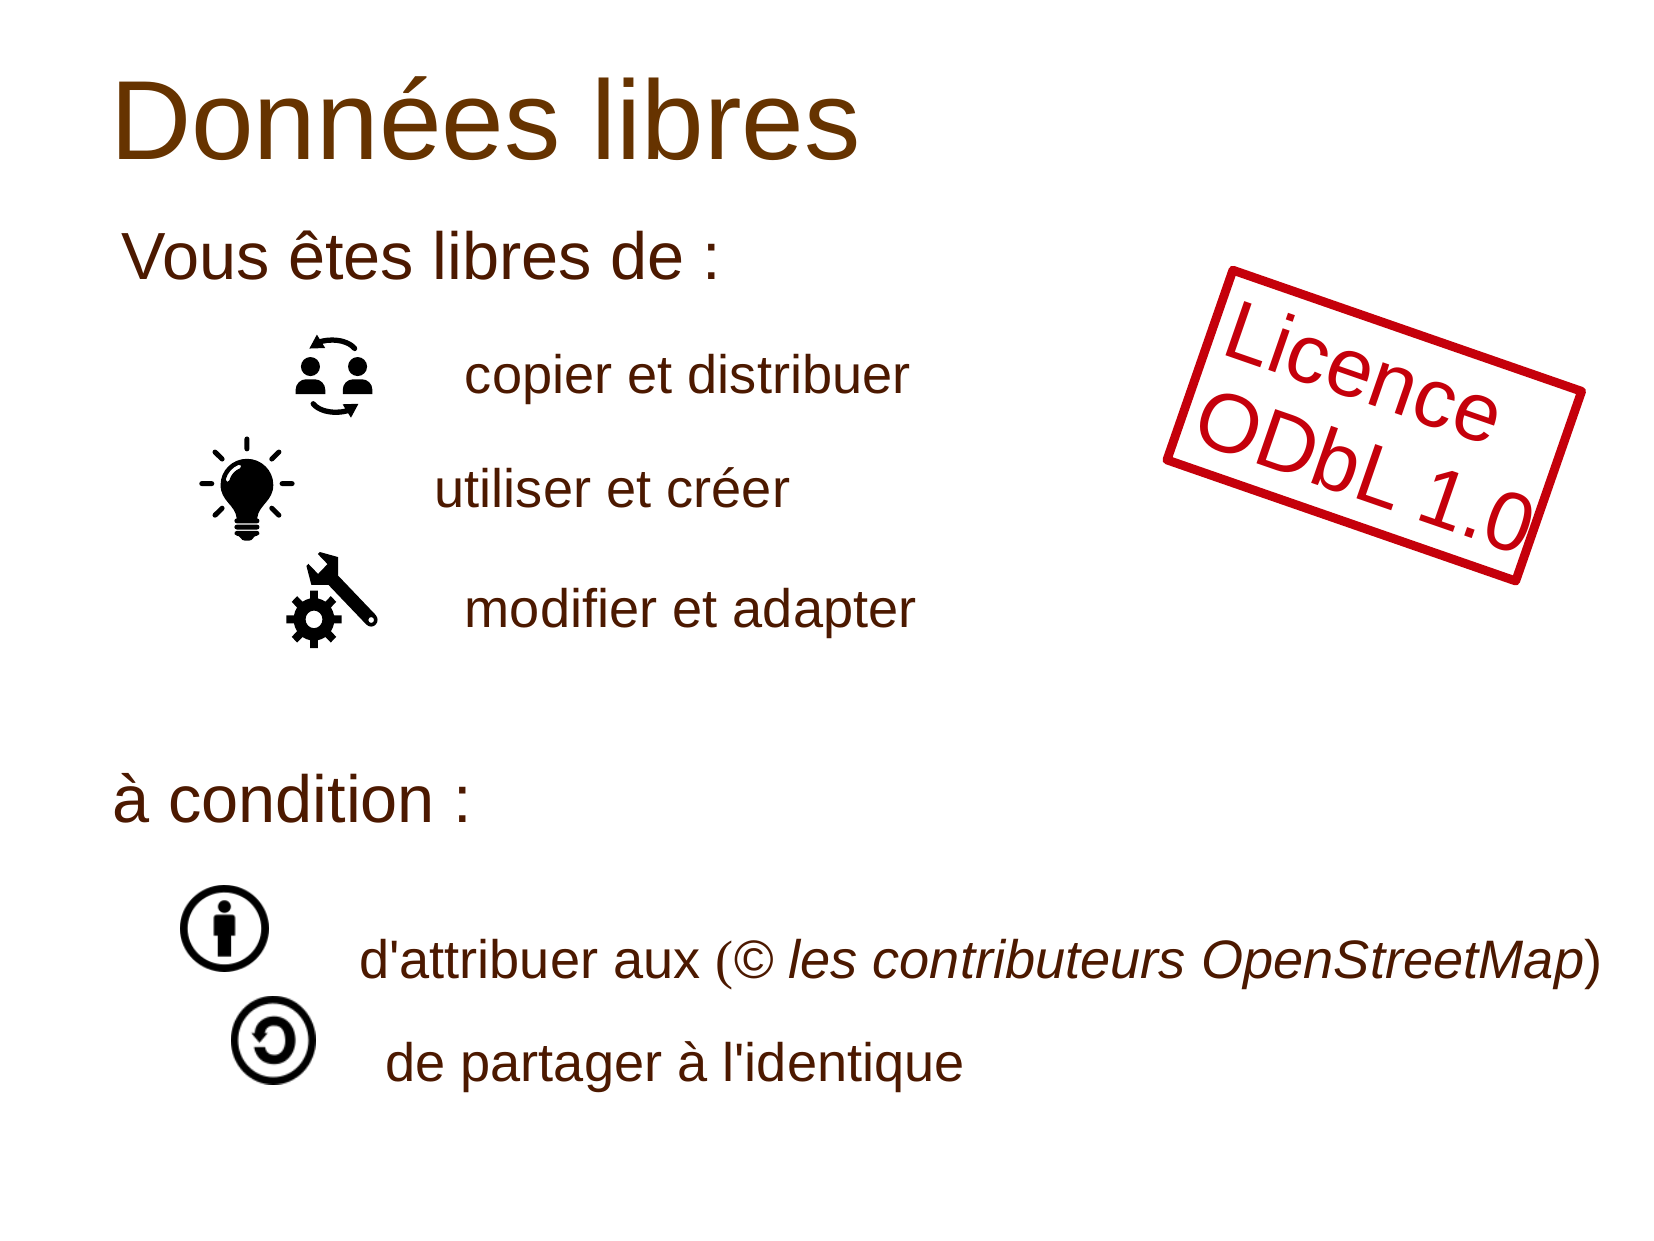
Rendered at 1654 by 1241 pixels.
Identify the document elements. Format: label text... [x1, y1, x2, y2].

text_box Licence ODbL 1.0 [1521, 392, 1595, 586]
picture [285, 328, 382, 425]
picture [231, 996, 316, 1085]
text_box Licence ODbL 1.0 [1174, 277, 1575, 575]
text_box copier et distribuer utiliser et créer modifier et adapter [420, 337, 1424, 735]
picture [180, 885, 269, 973]
text_box d'attribuer aux (© les contributeurs OpenStreetMap) de partager à l'identique [325, 892, 1628, 1180]
title Données libres [110, 40, 1546, 201]
picture [189, 431, 304, 545]
picture [286, 551, 378, 649]
list Vous êtes libres de : [51, 218, 1540, 354]
list à condition : [41, 762, 1531, 893]
